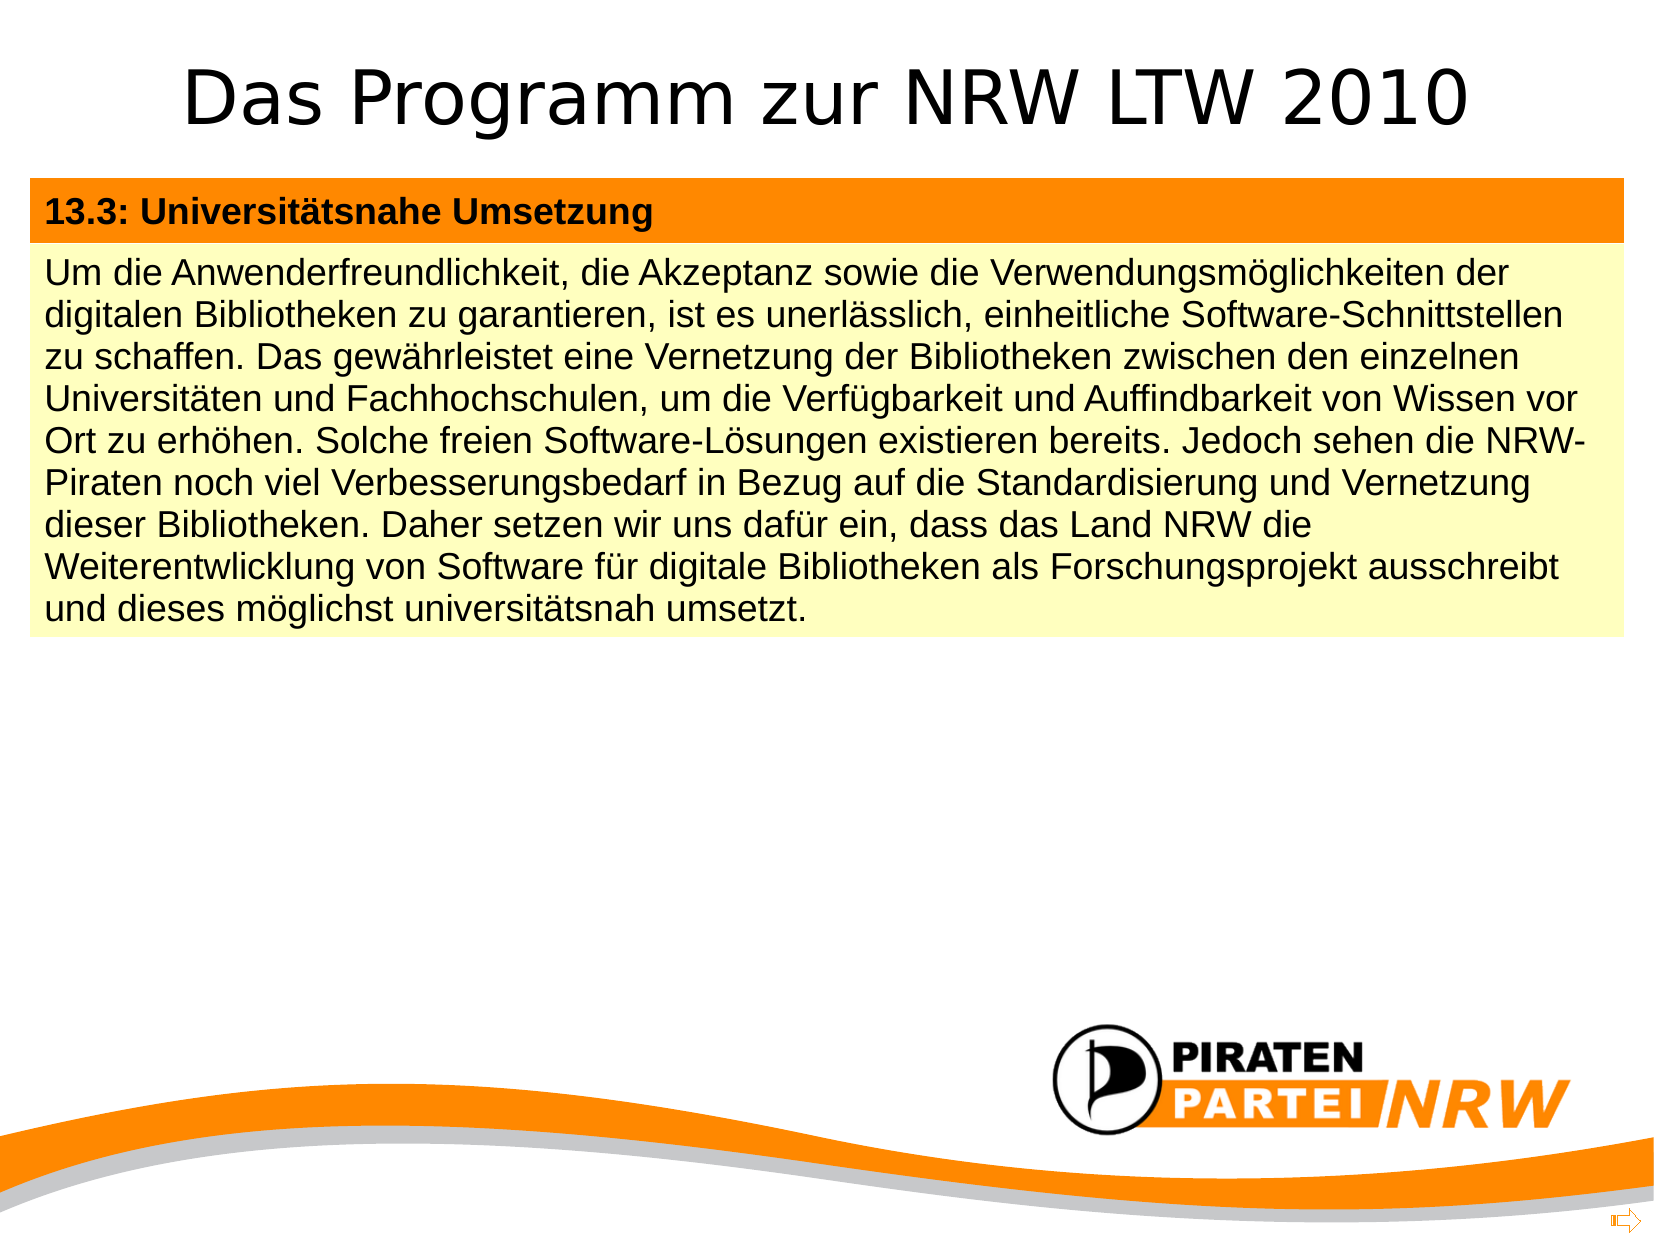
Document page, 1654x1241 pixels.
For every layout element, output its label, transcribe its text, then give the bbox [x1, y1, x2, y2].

title Das Programm zur NRW LTW 2010 [82, 54, 1571, 143]
picture [1045, 1021, 1579, 1140]
table_cell Um die Anwenderfreundlichkeit, die Akzeptanz sowie die Verwendungsmöglichkeiten der digitalen Bibliotheken zu garantieren, ist es unerlässlich, einheitliche Software-Schnittstellen zu schaffen. Das gewährleistet eine Vernetzung der Bibliotheken zwischen den einzelnen Universitäten und Fachhochschulen, um die Verfügbarkeit und Auffindbarkeit von Wissen vor Ort zu erhöhen. Solche freien Software-Lösungen existieren bereits. Jedoch sehen die NRW-Piraten noch viel Verbesserungsbedarf in Bezug auf die Standardisierung und Vernetzung dieser Bibliotheken. Daher setzen wir uns dafür ein, dass das Land NRW die Weiterentwlicklung von Software für digitale Bibliotheken als Forschungsprojekt ausschreibt und dieses möglichst universitätsnah umsetzt. [30, 244, 1624, 637]
table_header 13.3: ﻿Universitätsnahe Umsetzung [30, 178, 1624, 243]
